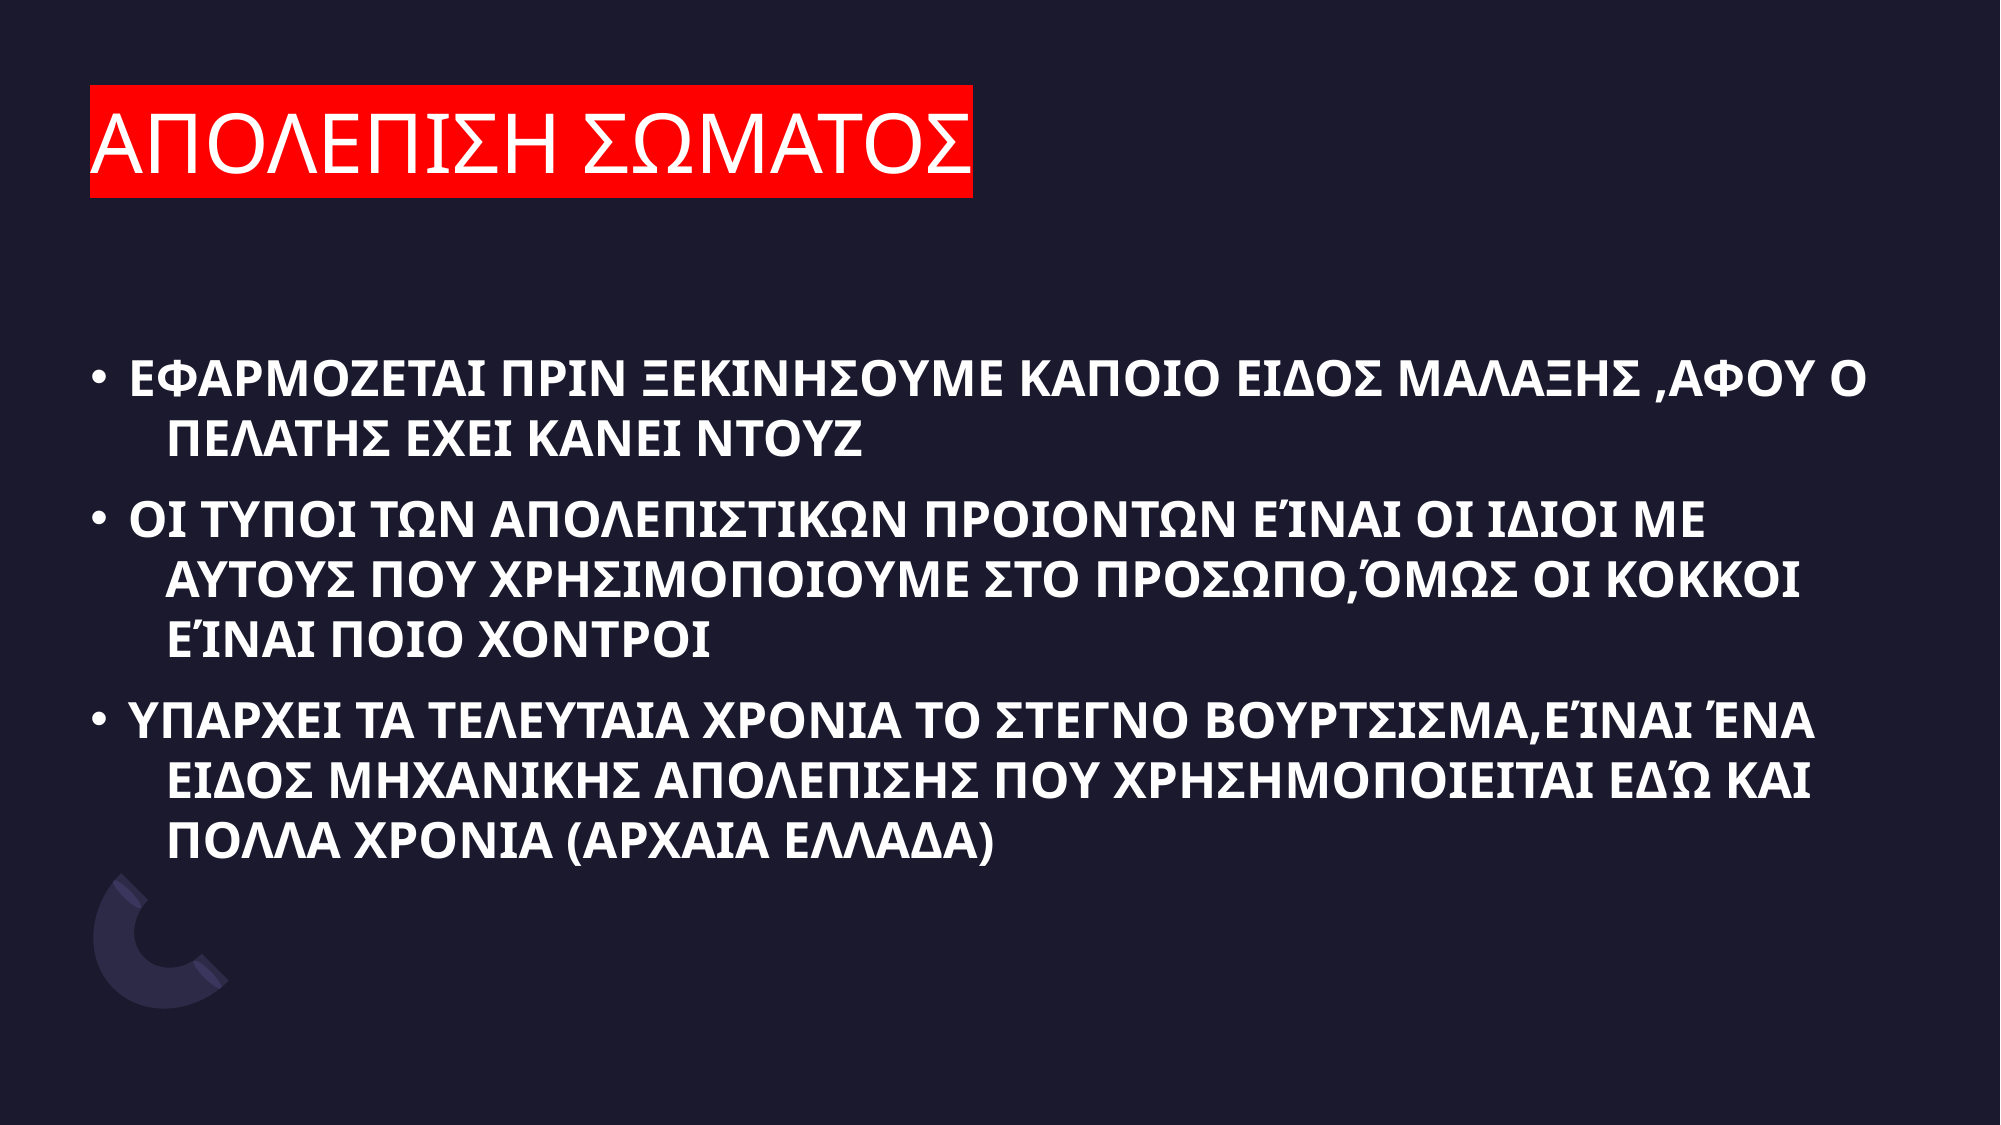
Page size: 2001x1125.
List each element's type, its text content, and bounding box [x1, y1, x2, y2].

list ΕΦΑΡΜΟΖΕΤΑΙ ΠΡΙΝ ΞΕΚΙΝΗΣΟΥΜΕ ΚΑΠΟΙΟ ΕΙΔΟΣ ΜΑΛΑΞΗΣ ,ΑΦΟΥ Ο ΠΕΛΑΤΗΣ ΕΧΕΙ ΚΑΝΕΙ ΝΤΟΥΖ ΟΙ ΤΥΠΟΙ ΤΩΝ ΑΠΟΛΕΠΙΣΤΙΚΩΝ ΠΡΟΙΟΝΤΩΝ ΕΊΝΑΙ ΟΙ ΙΔΙΟΙ ΜΕ ΑΥΤΟΥΣ ΠΟΥ ΧΡΗΣΙΜΟΠΟΙΟΥΜΕ ΣΤΟ ΠΡΟΣΩΠΟ,ΌΜΩΣ ΟΙ ΚΟΚΚΟΙ ΕΊΝΑΙ ΠΟΙΟ ΧΟΝΤΡΟΙ ΥΠΑΡΧΕΙ ΤΑ ΤΕΛΕΥΤΑΙΑ ΧΡΟΝΙΑ ΤΟ ΣΤΕΓΝΟ ΒΟΥΡΤΣΙΣΜΑ,ΕΊΝΑΙ ΈΝΑ ΕΙΔΟΣ ΜΗΧΑΝΙΚΗΣ ΑΠΟΛΕΠΙΣΗΣ ΠΟΥ ΧΡΗΣΗΜΟΠΟΙΕΙΤΑΙ ΕΔΏ ΚΑΙ ΠΟΛΛΑ ΧΡΟΝΙΑ (ΑΡΧΑΙΑ ΕΛΛΑΔΑ) [90, 346, 1910, 879]
title ΑΠΟΛΕΠΙΣΗ ΣΩΜΑΤΟΣ [90, 90, 1085, 257]
